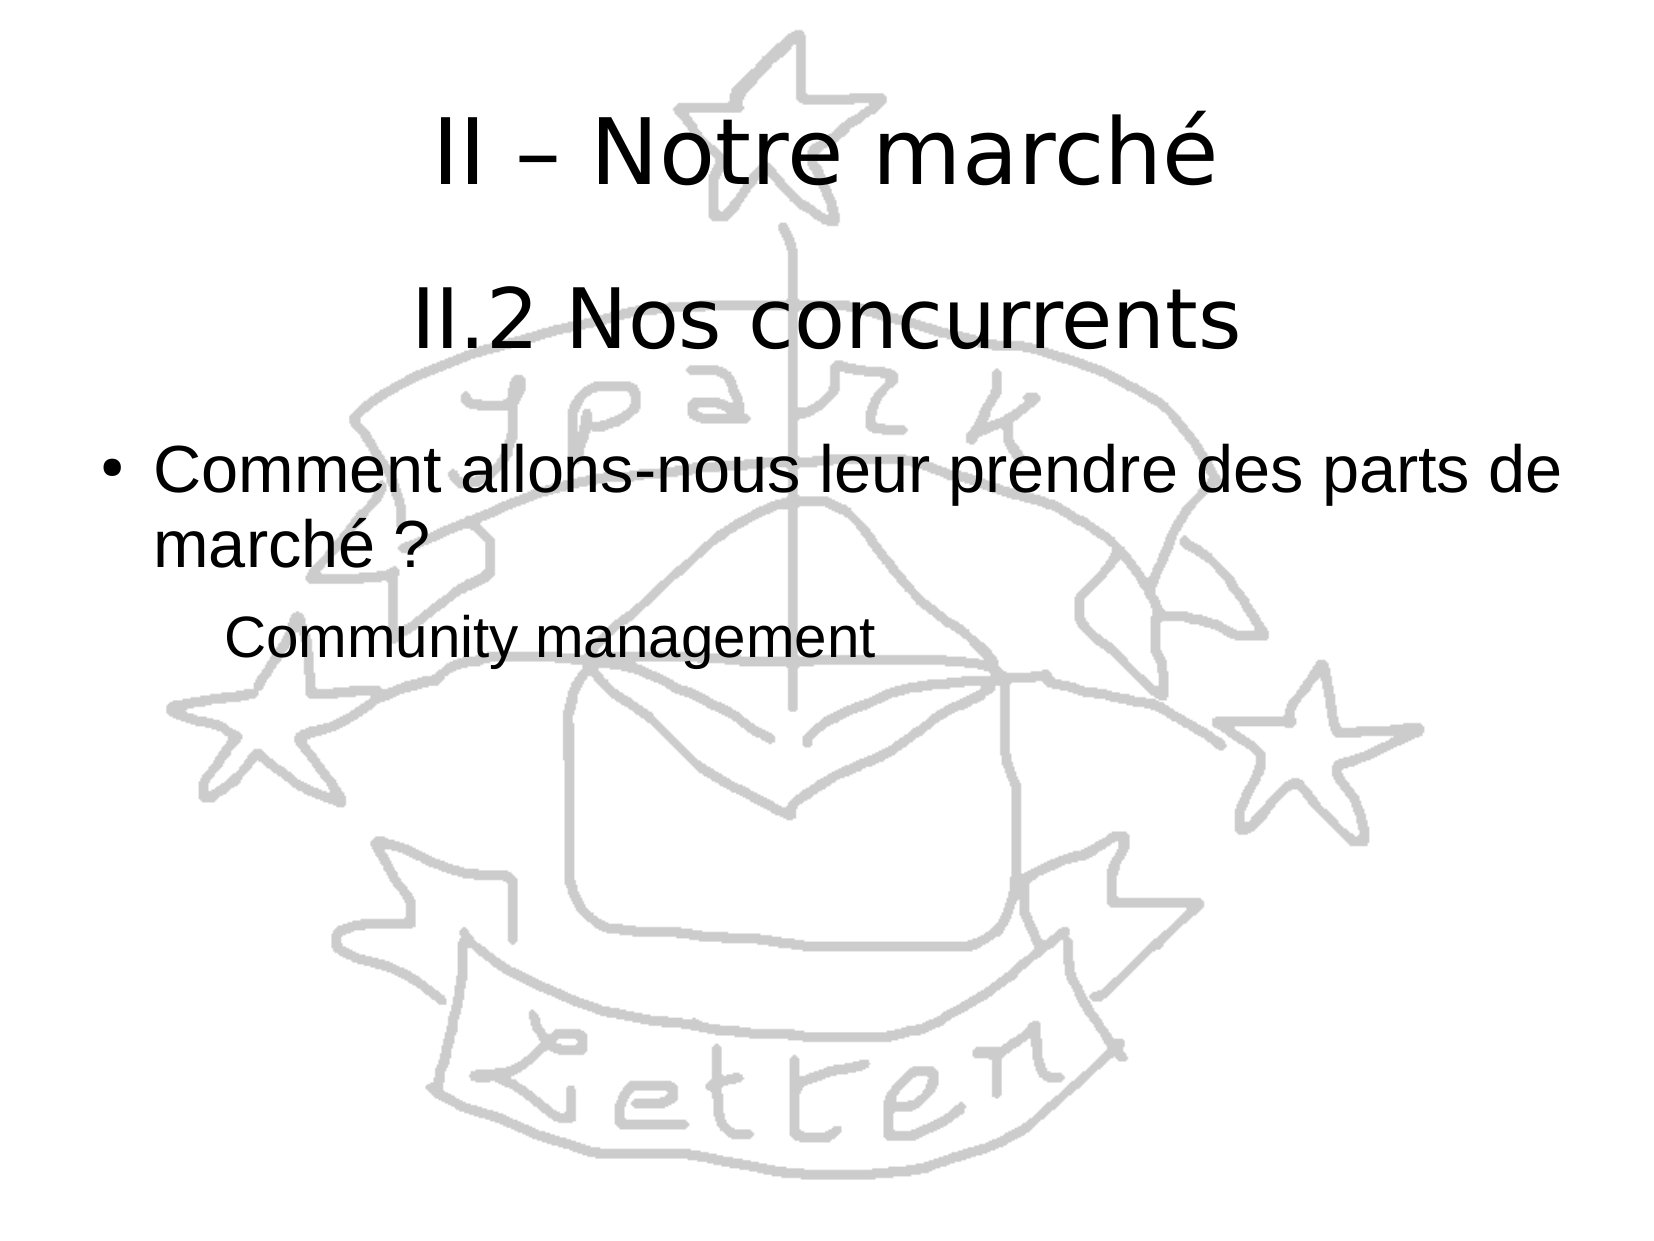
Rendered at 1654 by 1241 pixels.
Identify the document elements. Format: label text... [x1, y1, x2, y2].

picture [29, 11, 1648, 263]
text_box II.2 Nos concurrents [0, 263, 1654, 361]
list Comment allons-nous leur prendre des parts de marché ? Community management [82, 431, 1571, 1152]
title II – Notre marché [82, 49, 1571, 257]
picture [29, 361, 1648, 1241]
